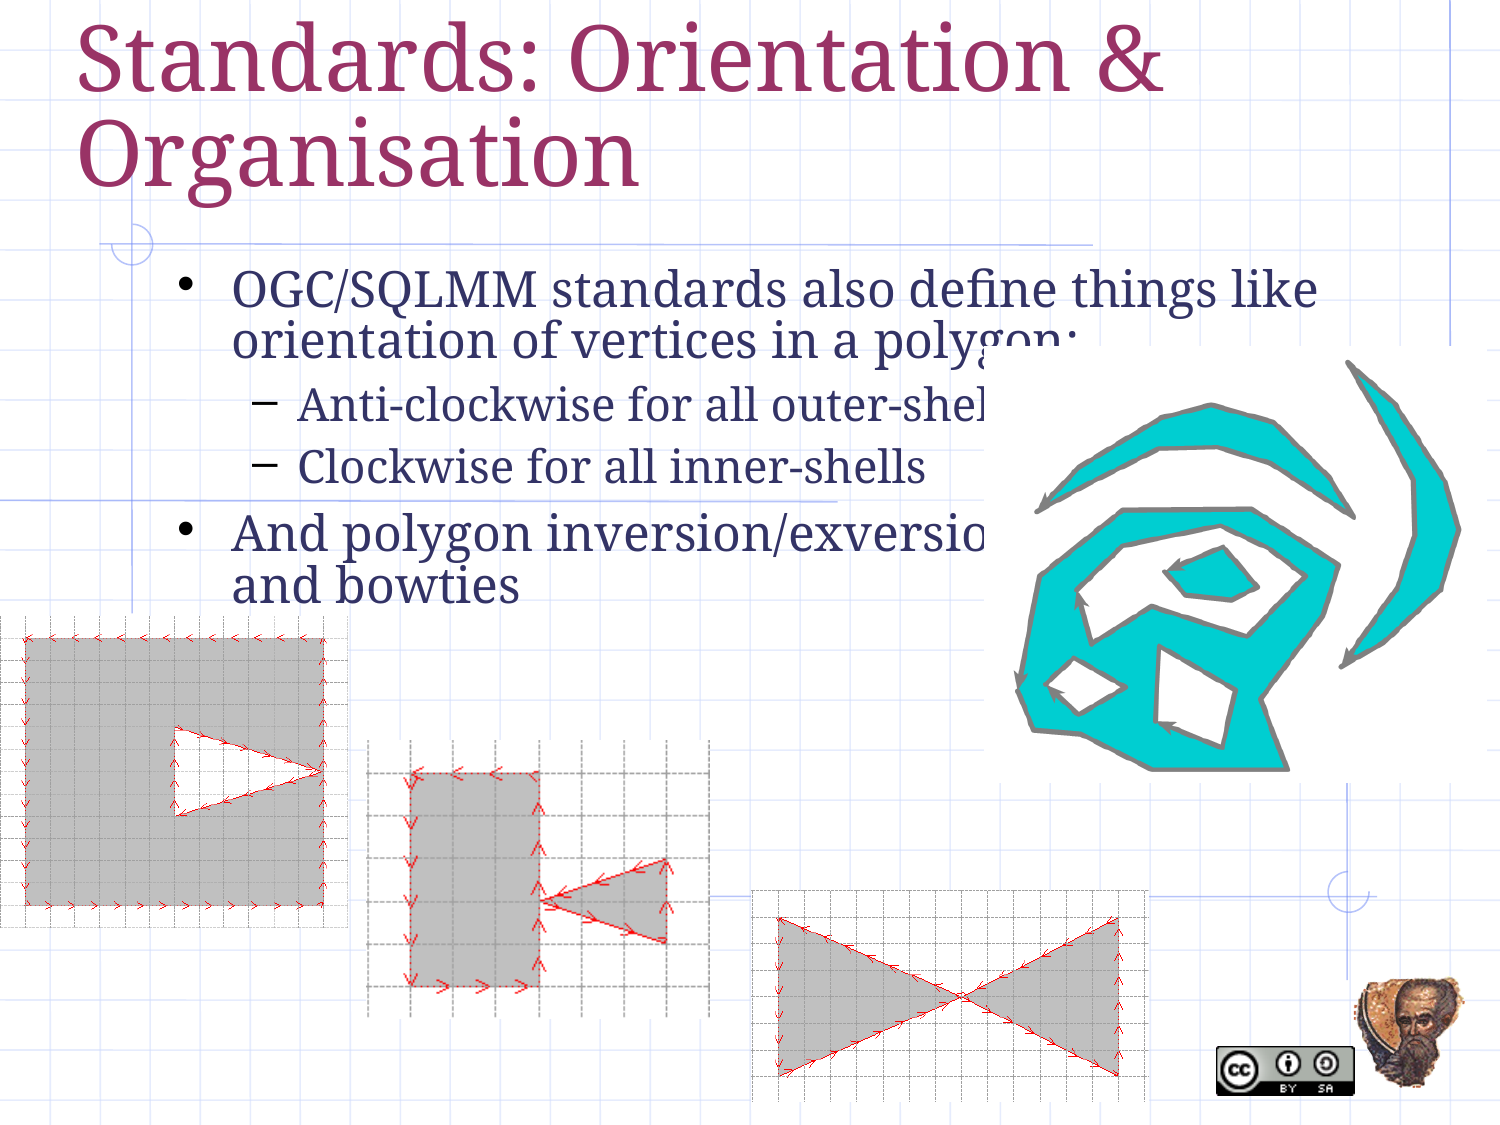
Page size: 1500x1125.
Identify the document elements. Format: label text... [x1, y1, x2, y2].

picture [366, 740, 710, 1019]
picture [1216, 976, 1465, 1096]
title Standards: Orientation & Organisation [74, 1, 1424, 220]
list OGC/SQLMM standards also define things like orientation of vertices in a polygon: Anti-clockwise for all outer-shells Clockwise for all inner-shells And polygon inversion/exversion and bowties [177, 265, 1329, 1019]
picture [984, 346, 1487, 784]
picture [751, 890, 1149, 1102]
picture [0, 616, 348, 928]
